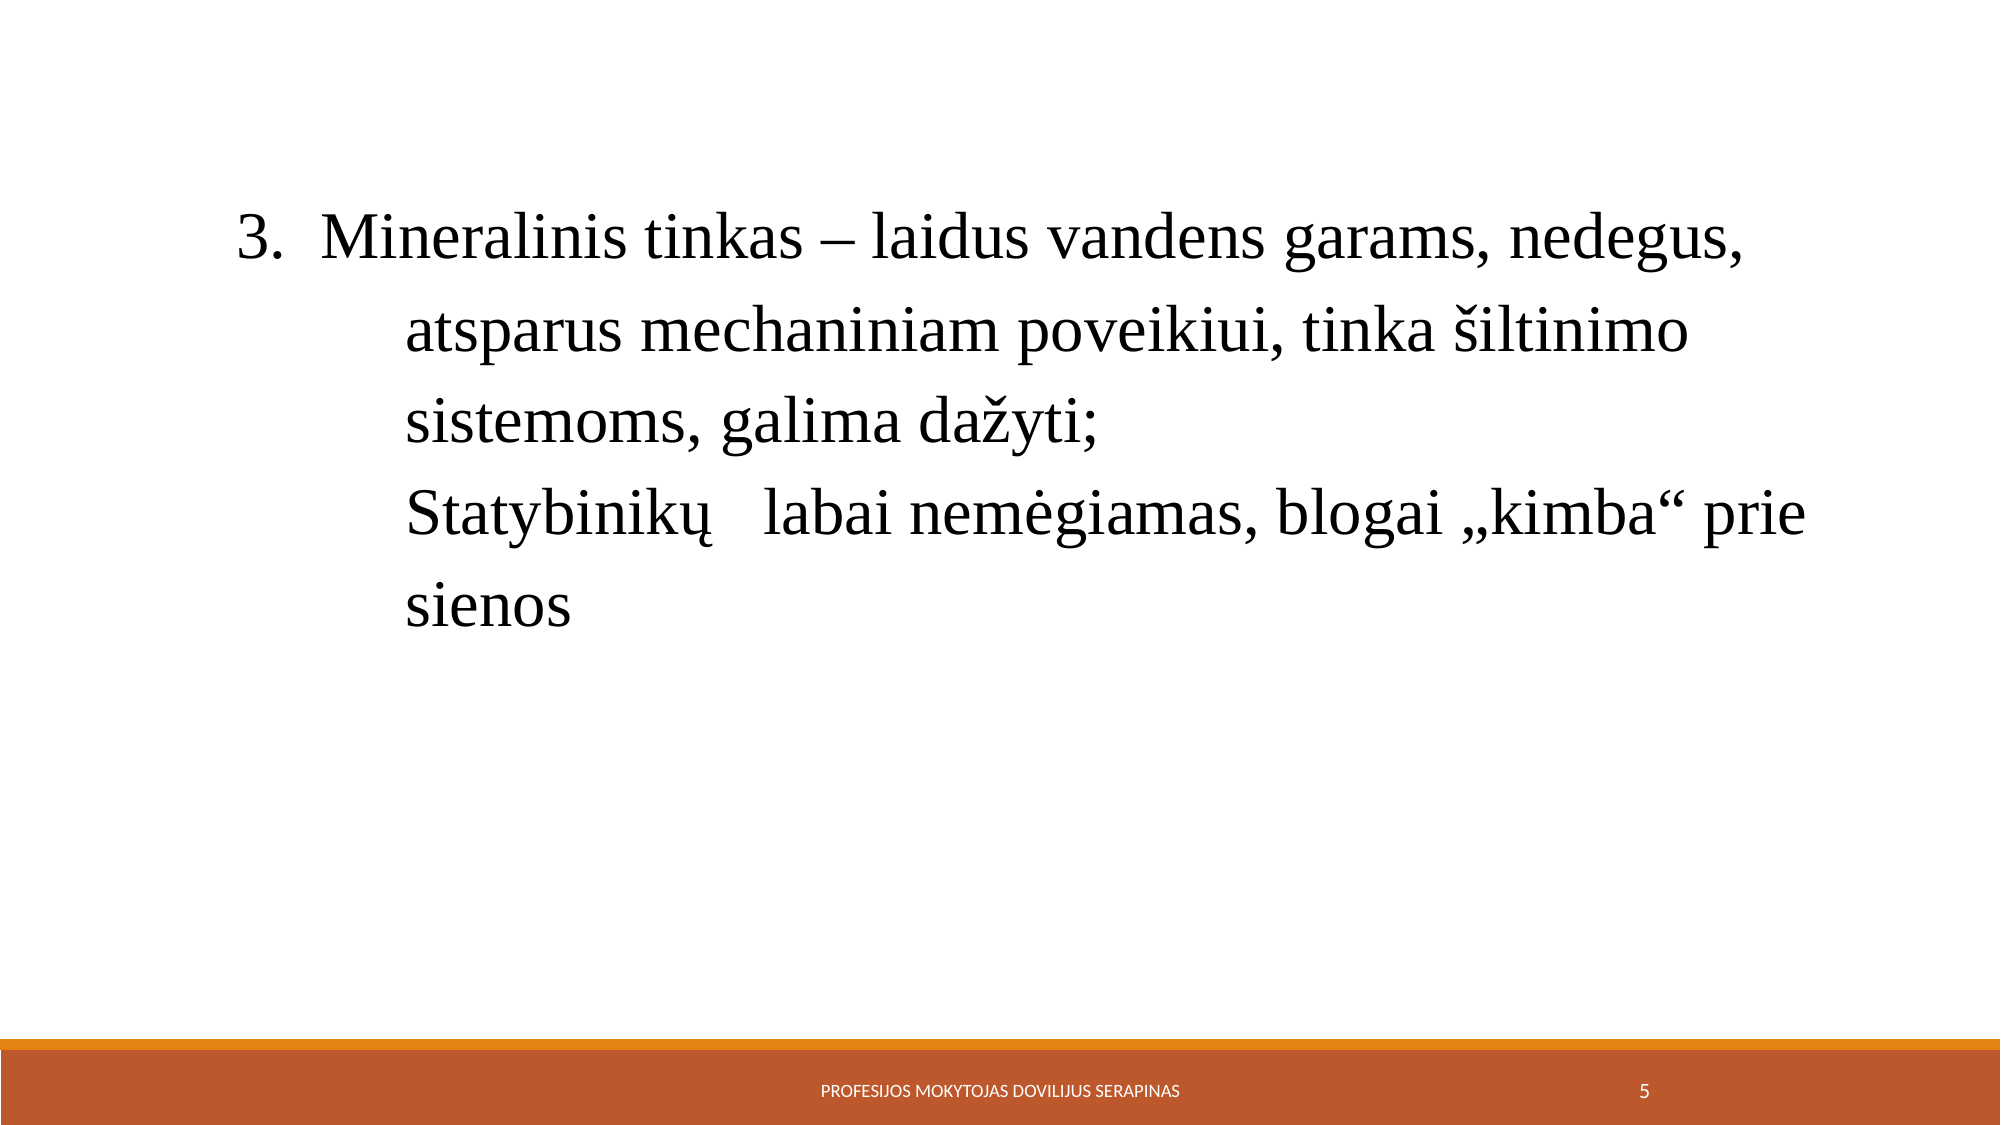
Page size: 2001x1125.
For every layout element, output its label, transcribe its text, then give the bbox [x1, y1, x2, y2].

text_box [1624, 1059, 1840, 1120]
text_box Mineralinis tinkas – laidus vandens garams, nedegus, atsparus mechaniniam poveikiui, tinka šiltinimo sistemoms, galima dažyti; Statybinikų labai nemėgiamas, blogai „kimba“ prie sienos [221, 173, 1921, 648]
text_box Profesijos Mokytojas Dovilijus Serapinas [604, 1059, 1396, 1120]
